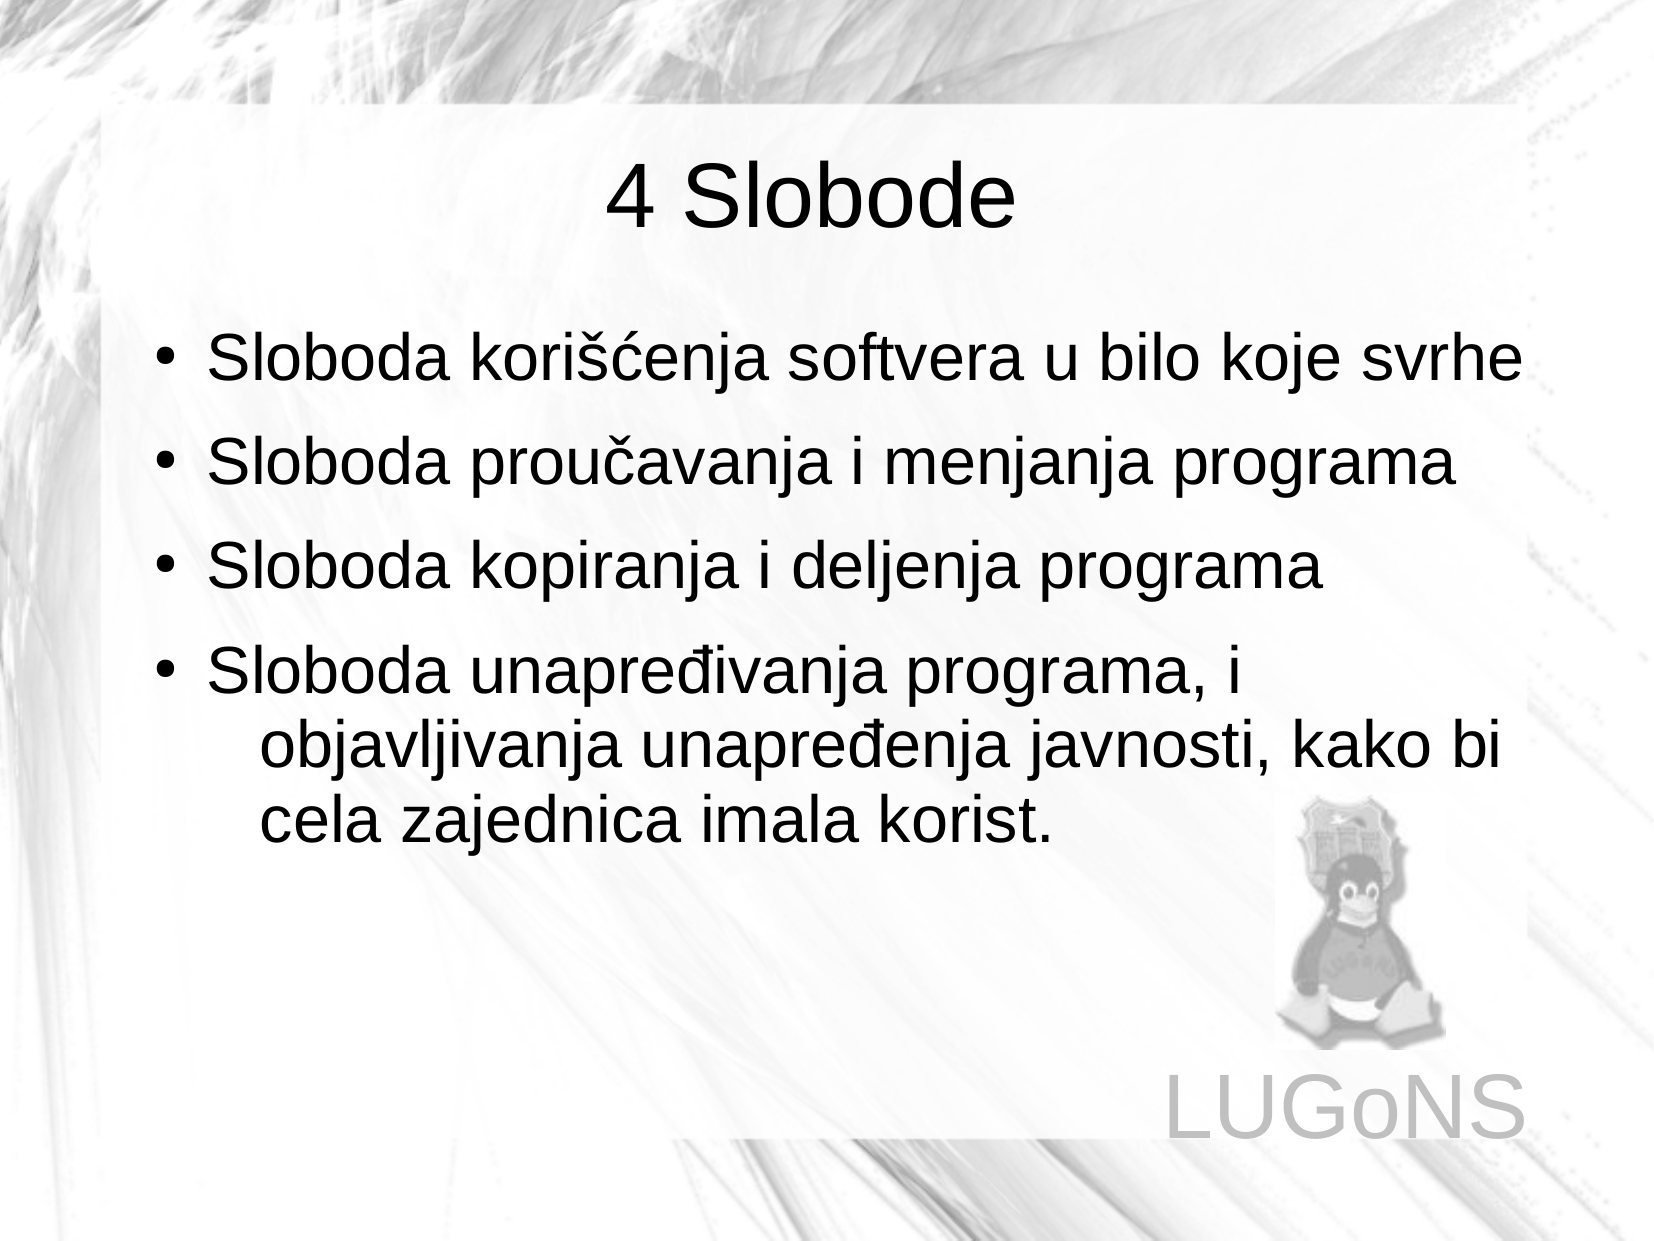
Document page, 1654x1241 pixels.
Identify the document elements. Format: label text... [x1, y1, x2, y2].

list Sloboda korišćenja softvera u bilo koje svrhe Sloboda proučavanja i menjanja programa Sloboda kopiranja i deljenja programa Sloboda unapređivanja programa, i objavljivanja unapređenja javnosti, kako bi cela zajednica imala korist. [118, 319, 1571, 1124]
title 4 Slobode [118, 119, 1506, 273]
picture [0, 0, 1654, 1241]
title LUGoNS [1162, 1050, 1538, 1163]
